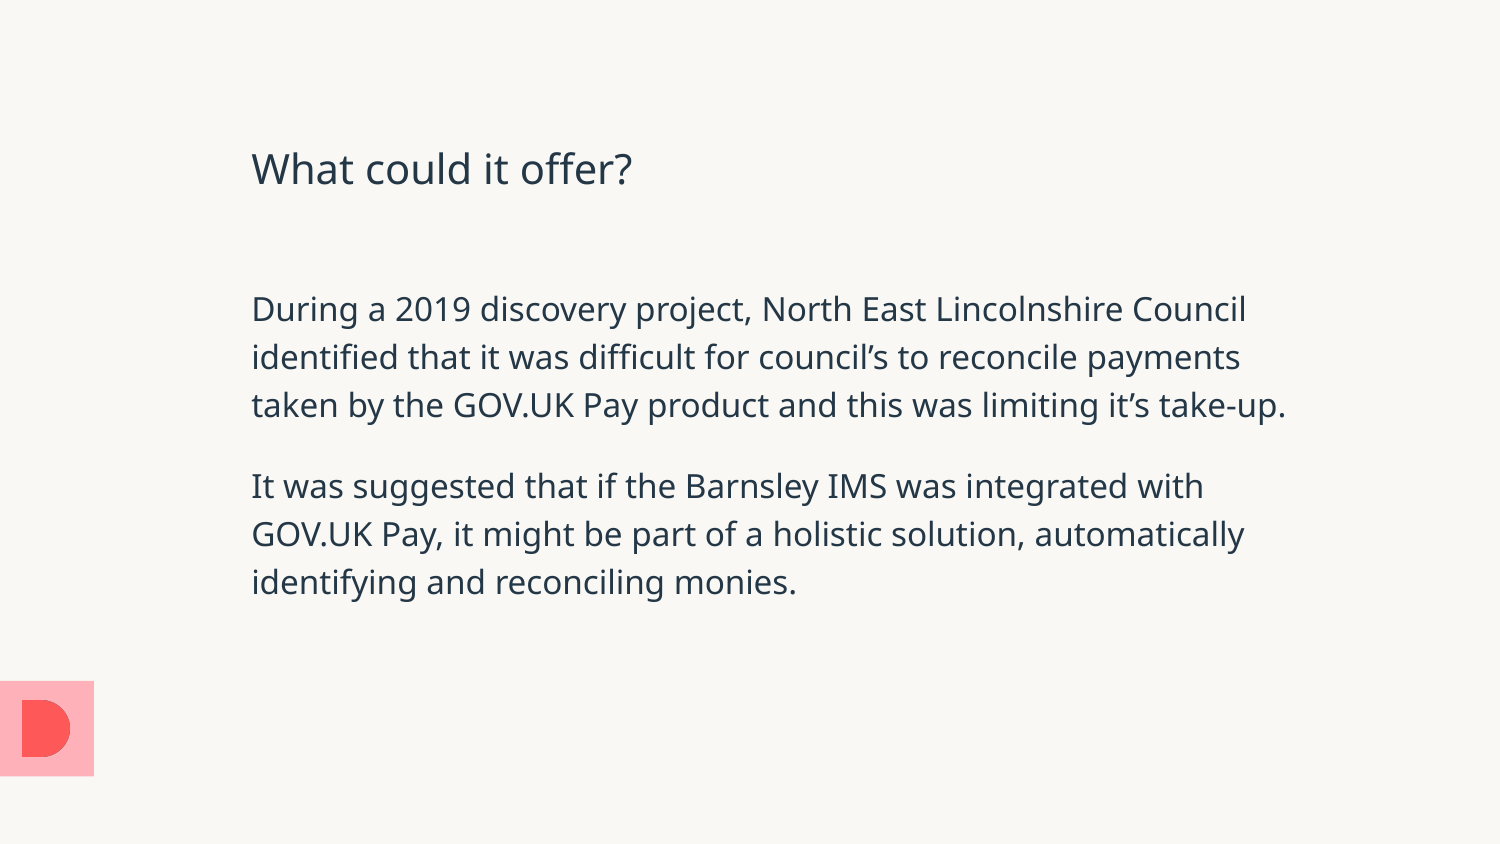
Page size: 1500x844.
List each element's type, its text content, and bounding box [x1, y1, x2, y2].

title What could it offer? [236, 118, 1329, 238]
list During a 2019 discovery project, North East Lincolnshire Council identified that it was difficult for council’s to reconcile payments taken by the GOV.UK Pay product and this was limiting it’s take-up. It was suggested that if the Barnsley IMS was integrated with GOV.UK Pay, it might be part of a holistic solution, automatically identifying and reconciling monies. [236, 265, 1329, 681]
picture [22, 700, 70, 757]
